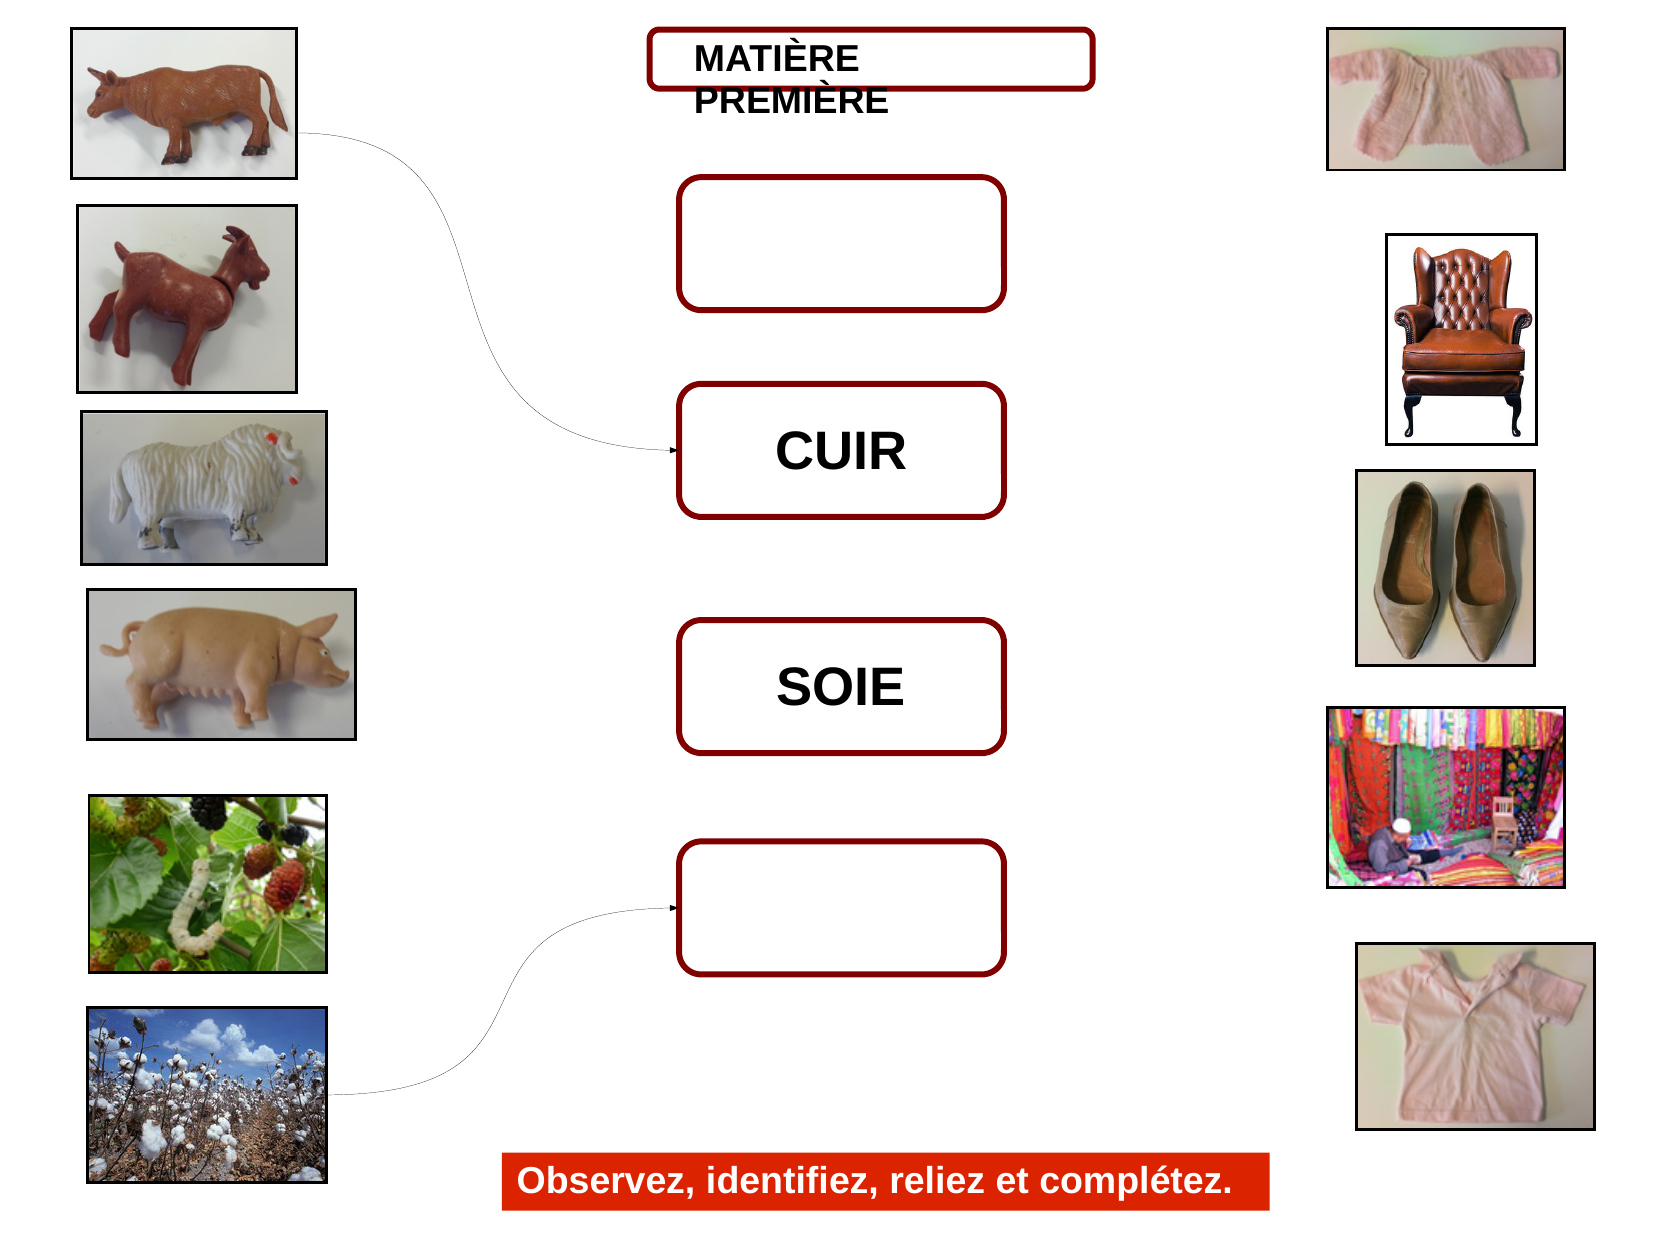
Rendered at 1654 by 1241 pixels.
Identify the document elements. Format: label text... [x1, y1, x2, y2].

text_box CUIR [679, 383, 1004, 517]
picture [1328, 29, 1564, 169]
text_box SOIE [679, 620, 1004, 754]
picture [88, 1008, 325, 1182]
picture [90, 797, 325, 971]
text_box Observez, identifiez, reliez et complétez. [501, 1152, 1270, 1211]
picture [88, 590, 355, 739]
picture [1358, 944, 1593, 1128]
picture [1358, 472, 1534, 665]
picture [82, 413, 325, 564]
picture [1328, 709, 1564, 886]
picture [1387, 236, 1536, 443]
picture [73, 29, 296, 178]
picture [79, 206, 296, 392]
text_box MATIÈRE PREMIÈRE [679, 30, 1081, 89]
